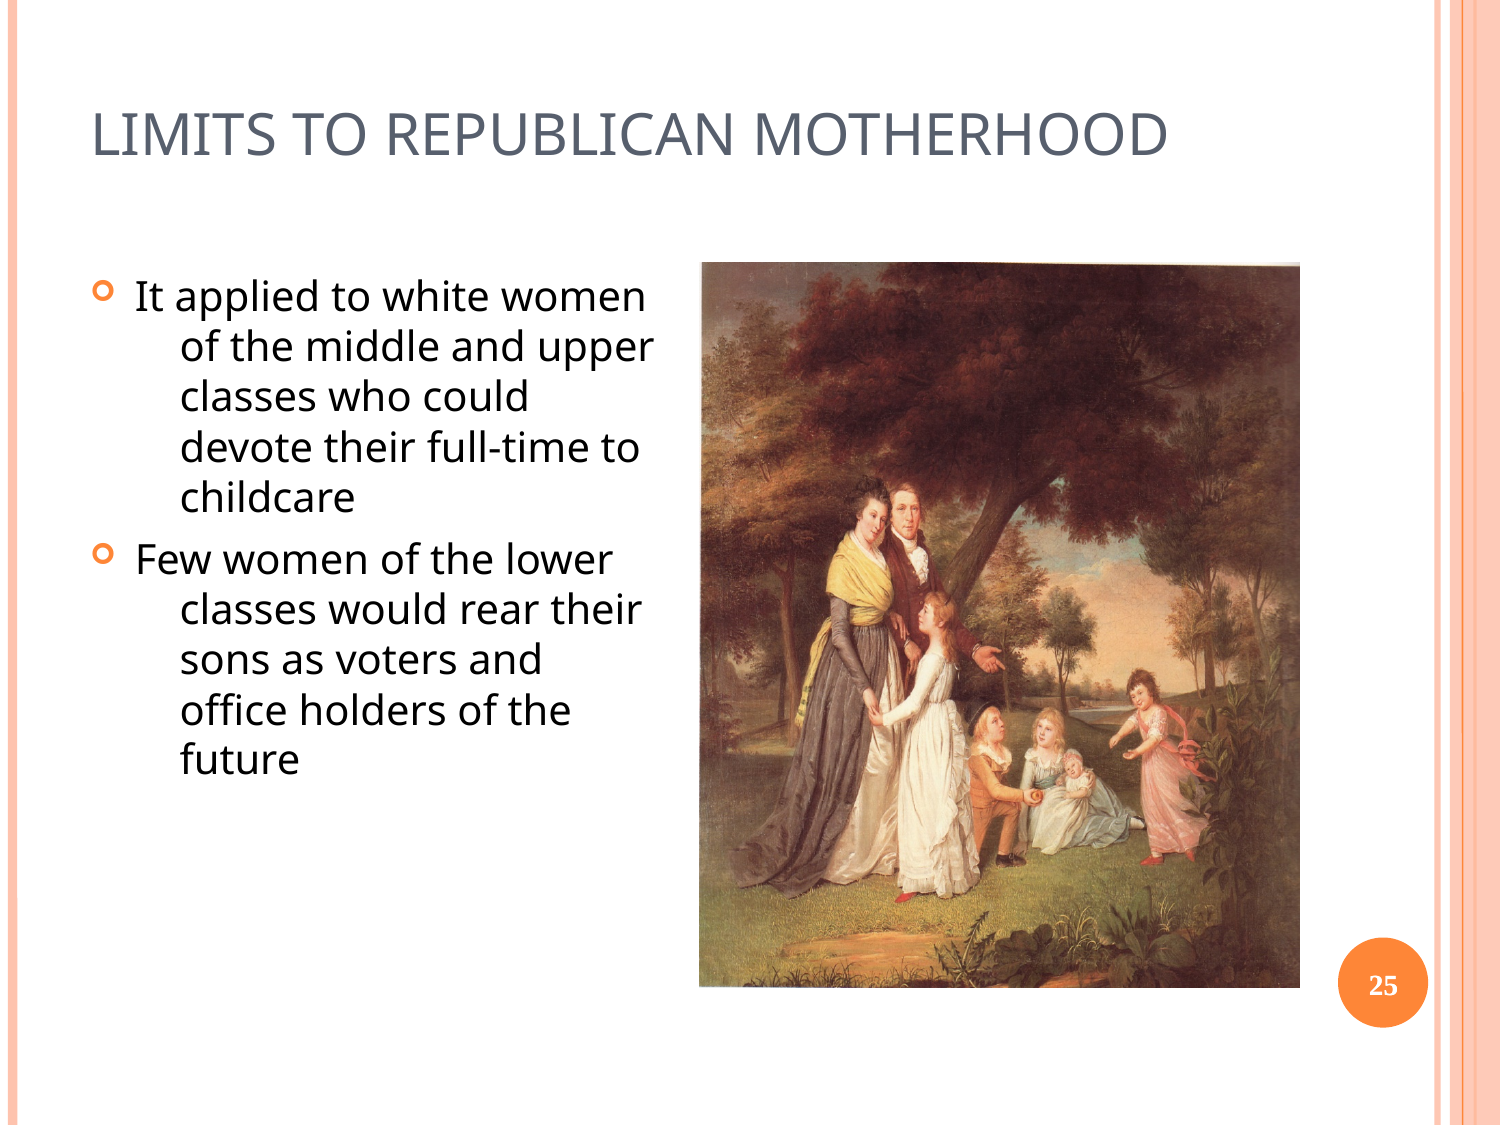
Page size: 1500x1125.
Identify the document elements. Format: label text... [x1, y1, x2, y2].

title Limits to Republican Motherhood [75, 45, 1300, 175]
picture [699, 262, 1300, 988]
text_box [1333, 940, 1434, 1027]
list It applied to white women of the middle and upper classes who could devote their full-time to childcare Few women of the lower classes would rear their sons as voters and office holders of the future [75, 262, 676, 1013]
